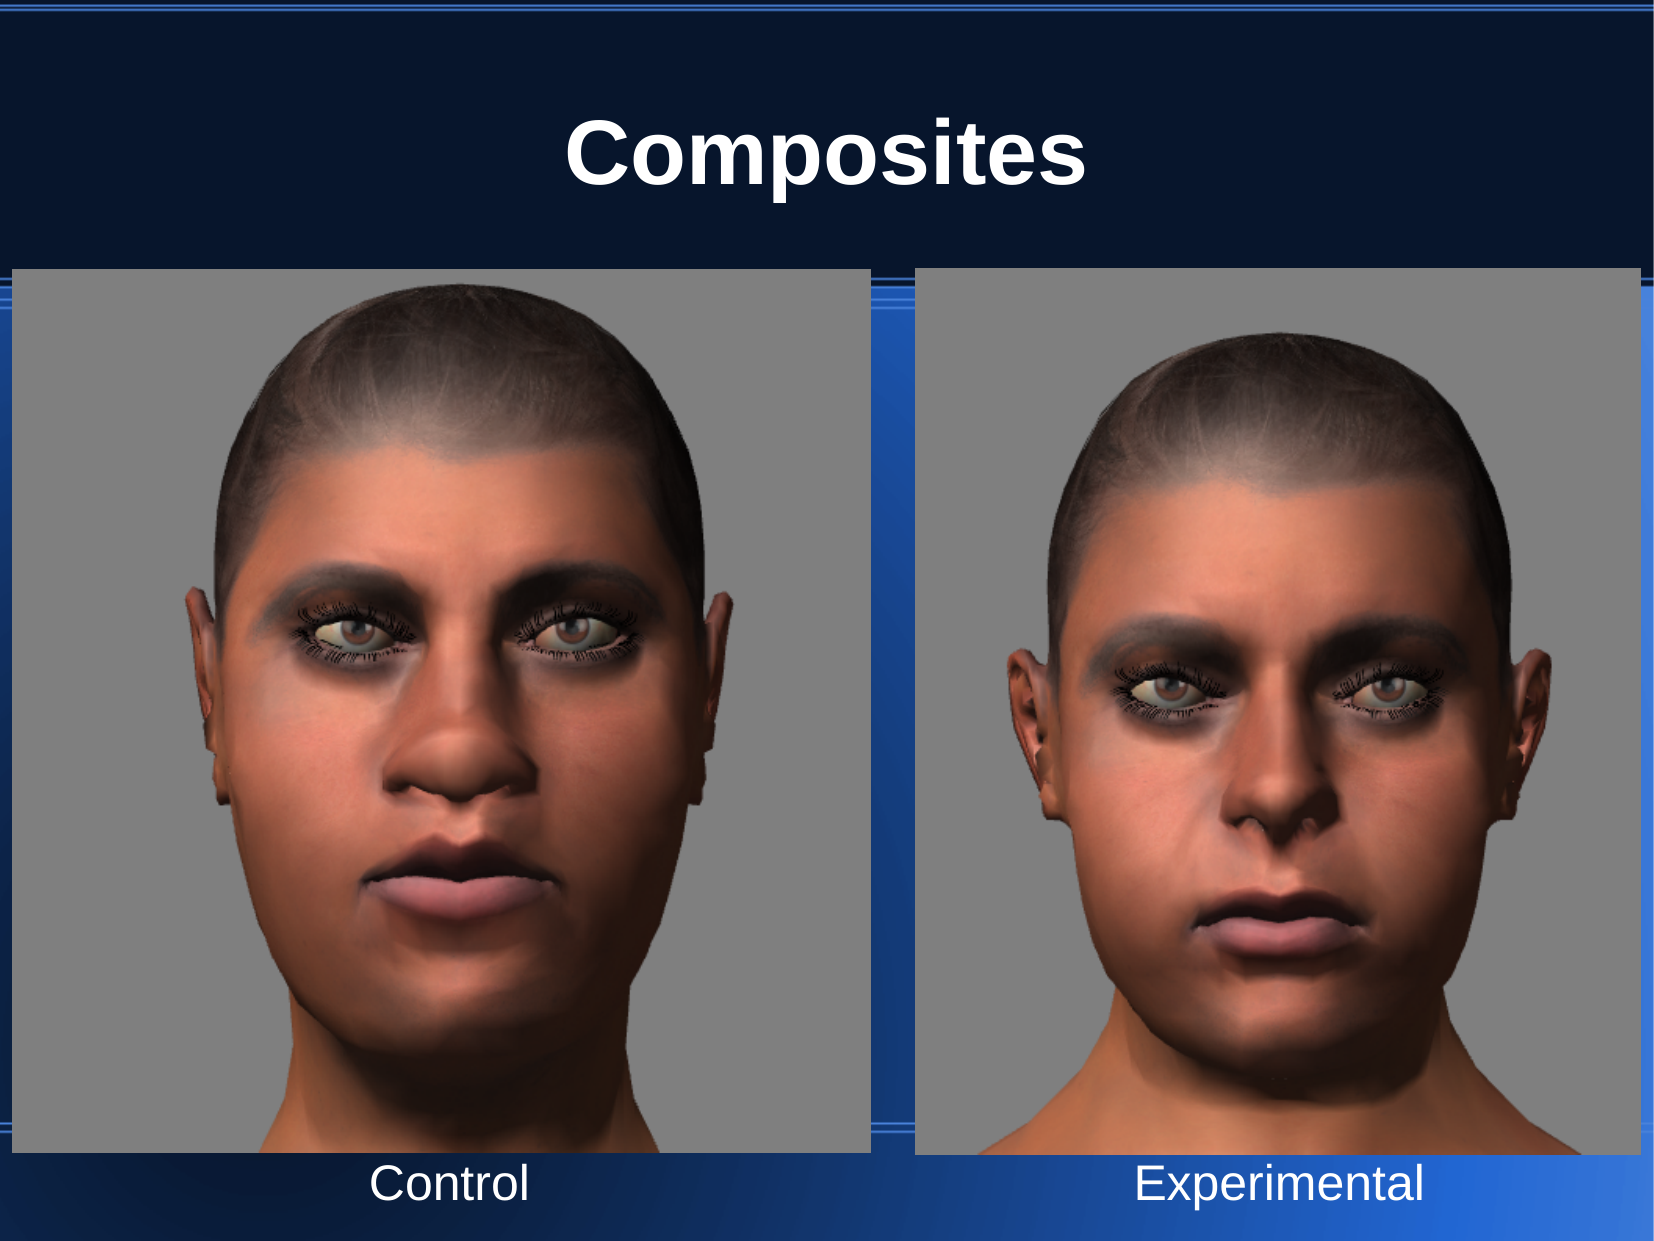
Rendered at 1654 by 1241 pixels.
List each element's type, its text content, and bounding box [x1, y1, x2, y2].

text_box Control Experimental [368, 1155, 1426, 1211]
picture [0, 0, 1654, 1241]
title Composites [82, 49, 1571, 257]
